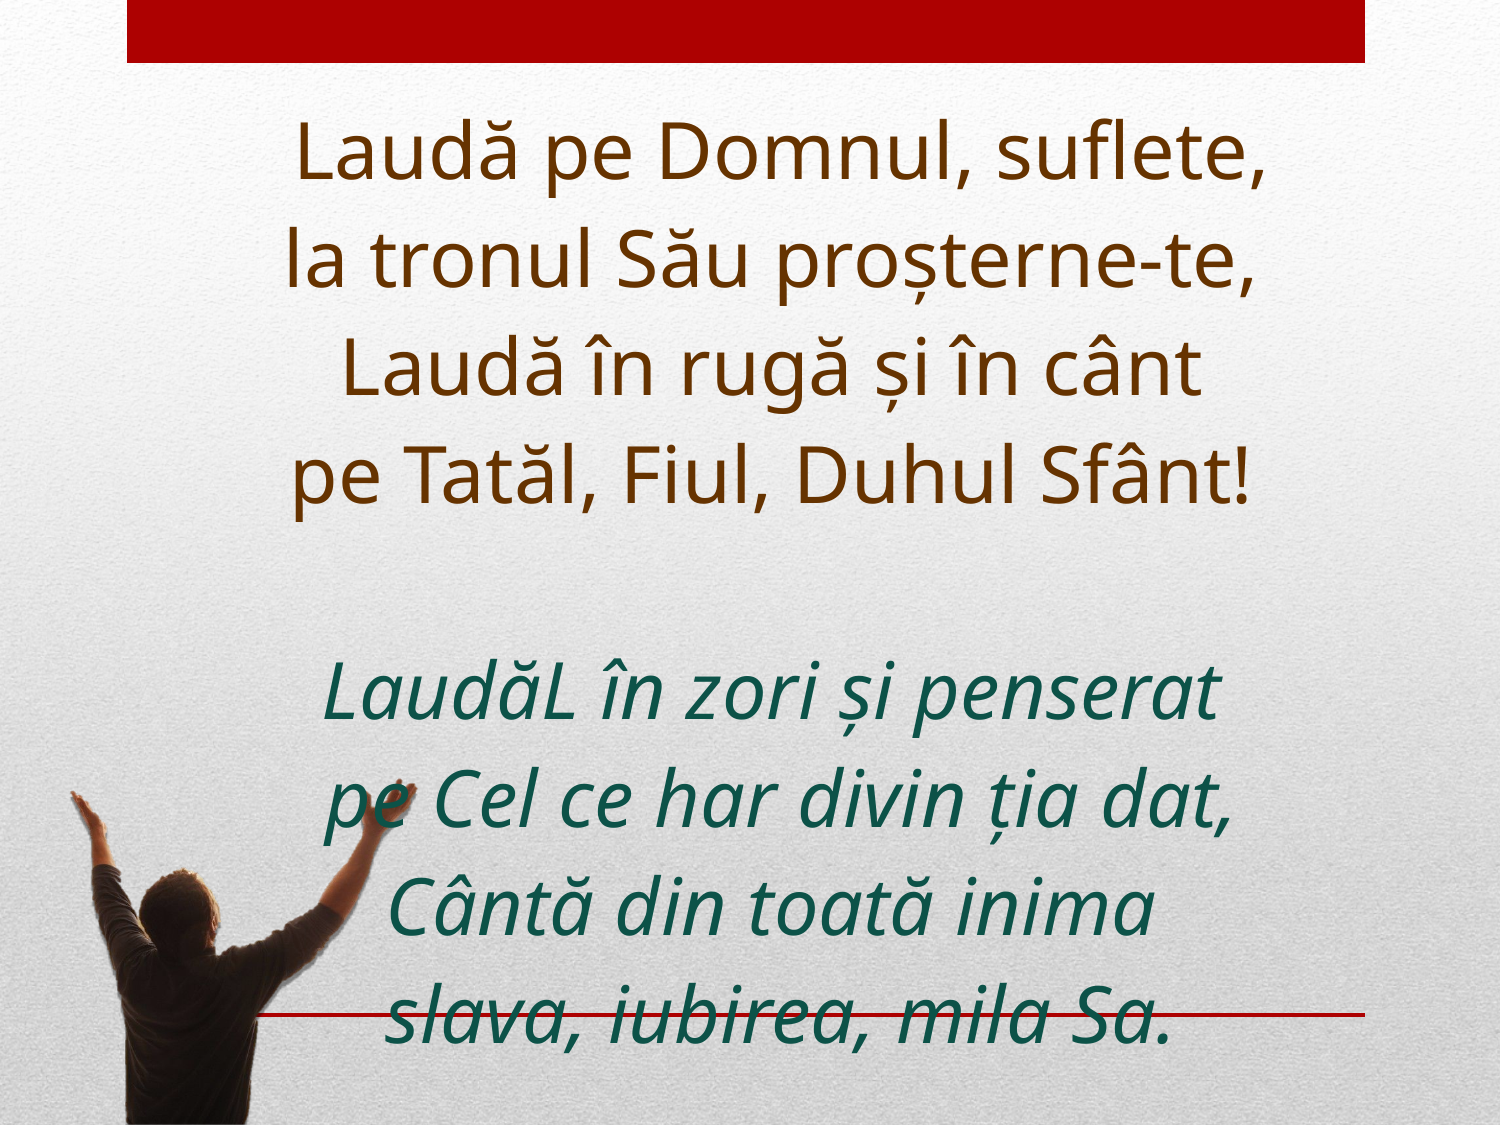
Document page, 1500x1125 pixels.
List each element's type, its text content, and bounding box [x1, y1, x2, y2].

text_box Laudă pe Domnul, suflete, la tronul Său proşterne-te, Laudă în rugă şi în cânt pe Tatăl, Fiul, Duhul Sfânt! Laudă­L în zori şi pe­nserat pe Cel ce har divin ţi­a dat, Cântă din toată inima slava, iubirea, mila Sa. [258, 87, 1306, 973]
picture [0, 0, 1500, 1125]
